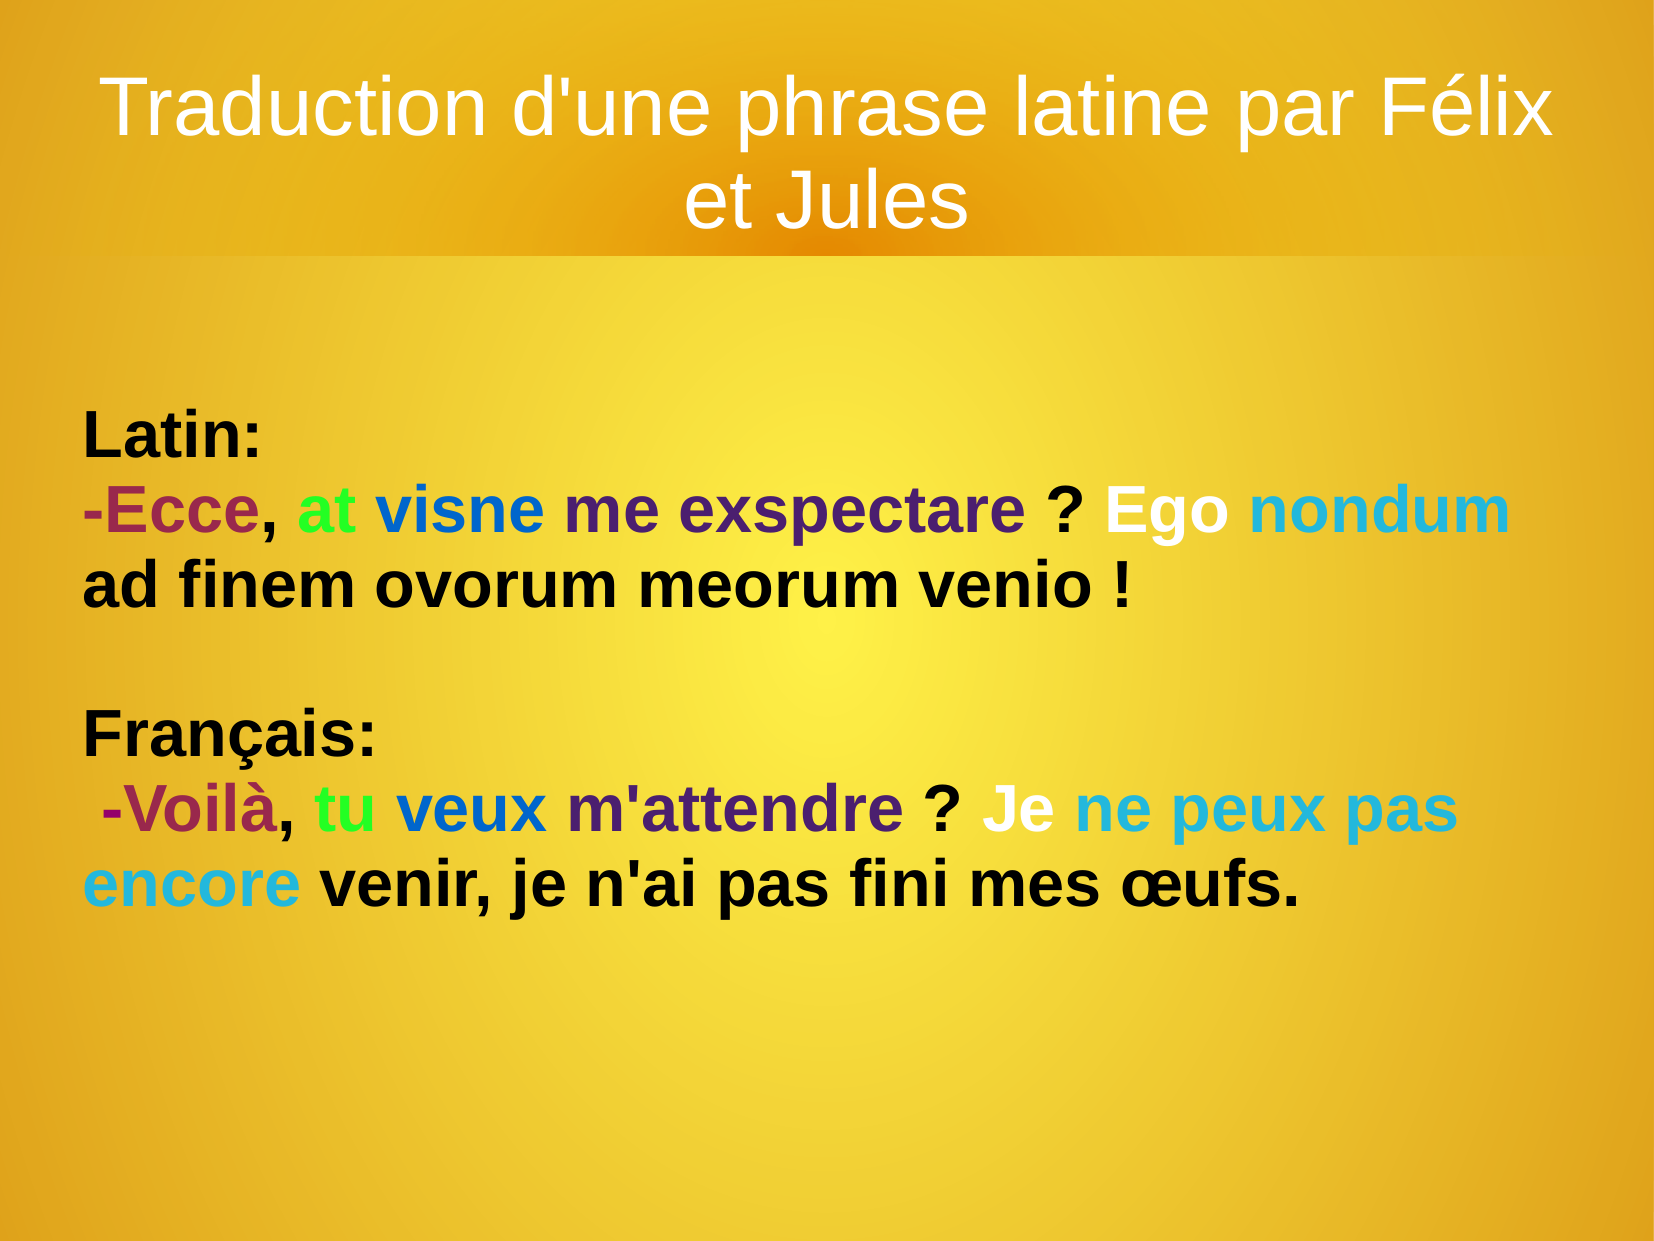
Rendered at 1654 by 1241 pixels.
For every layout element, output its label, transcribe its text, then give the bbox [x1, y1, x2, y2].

subtitle Latin: -Ecce, at visne me exspectare ? Ego nondum ad finem ovorum meorum venio ! Français: -Voilà, tu veux m'attendre ? Je ne peux pas encore venir, je n'ai pas fini mes œufs. [82, 299, 1571, 1019]
title Traduction d'une phrase latine par Félix et Jules [82, 49, 1571, 257]
